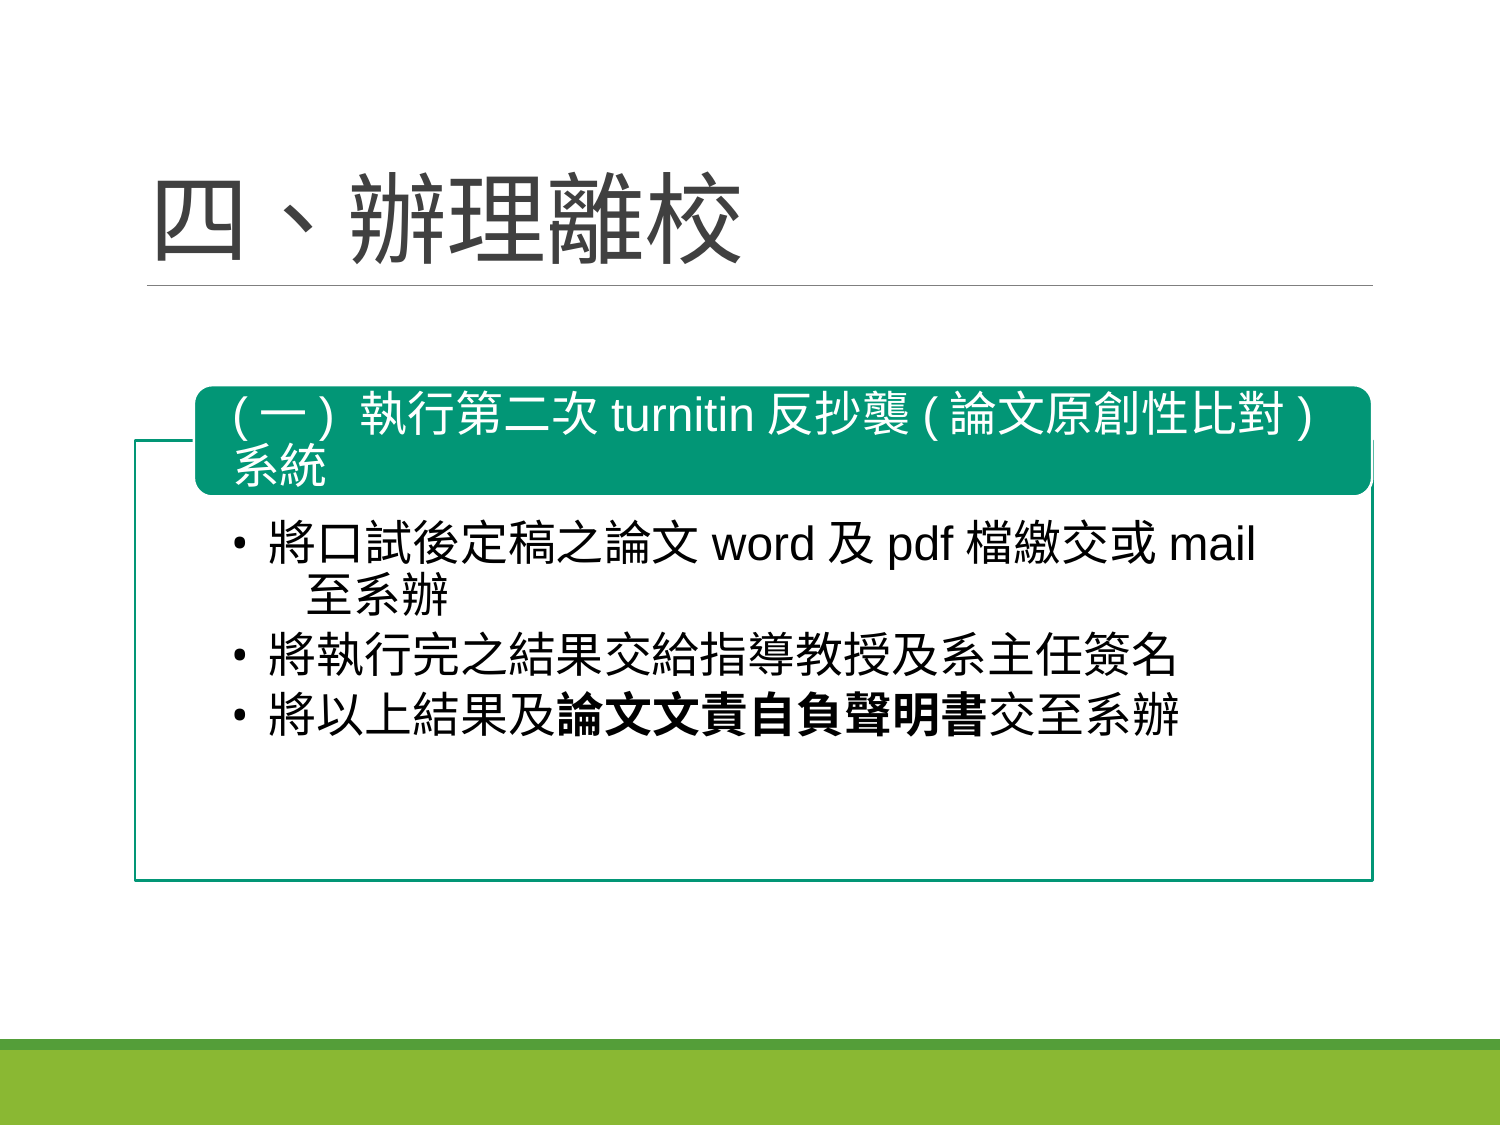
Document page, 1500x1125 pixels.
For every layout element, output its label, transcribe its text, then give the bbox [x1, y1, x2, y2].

text_box 將口試後定稿之論文word及pdf檔繳交或mail至系辦 將執行完之結果交給指導教授及系主任簽名 將以上結果及論文文責自負聲明書交至系辦 [134, 440, 1373, 881]
title 四、辦理離校 [134, 47, 1373, 285]
text_box (一) 執行第二次turnitin反抄襲(論文原創性比對)系統 [193, 385, 1373, 497]
